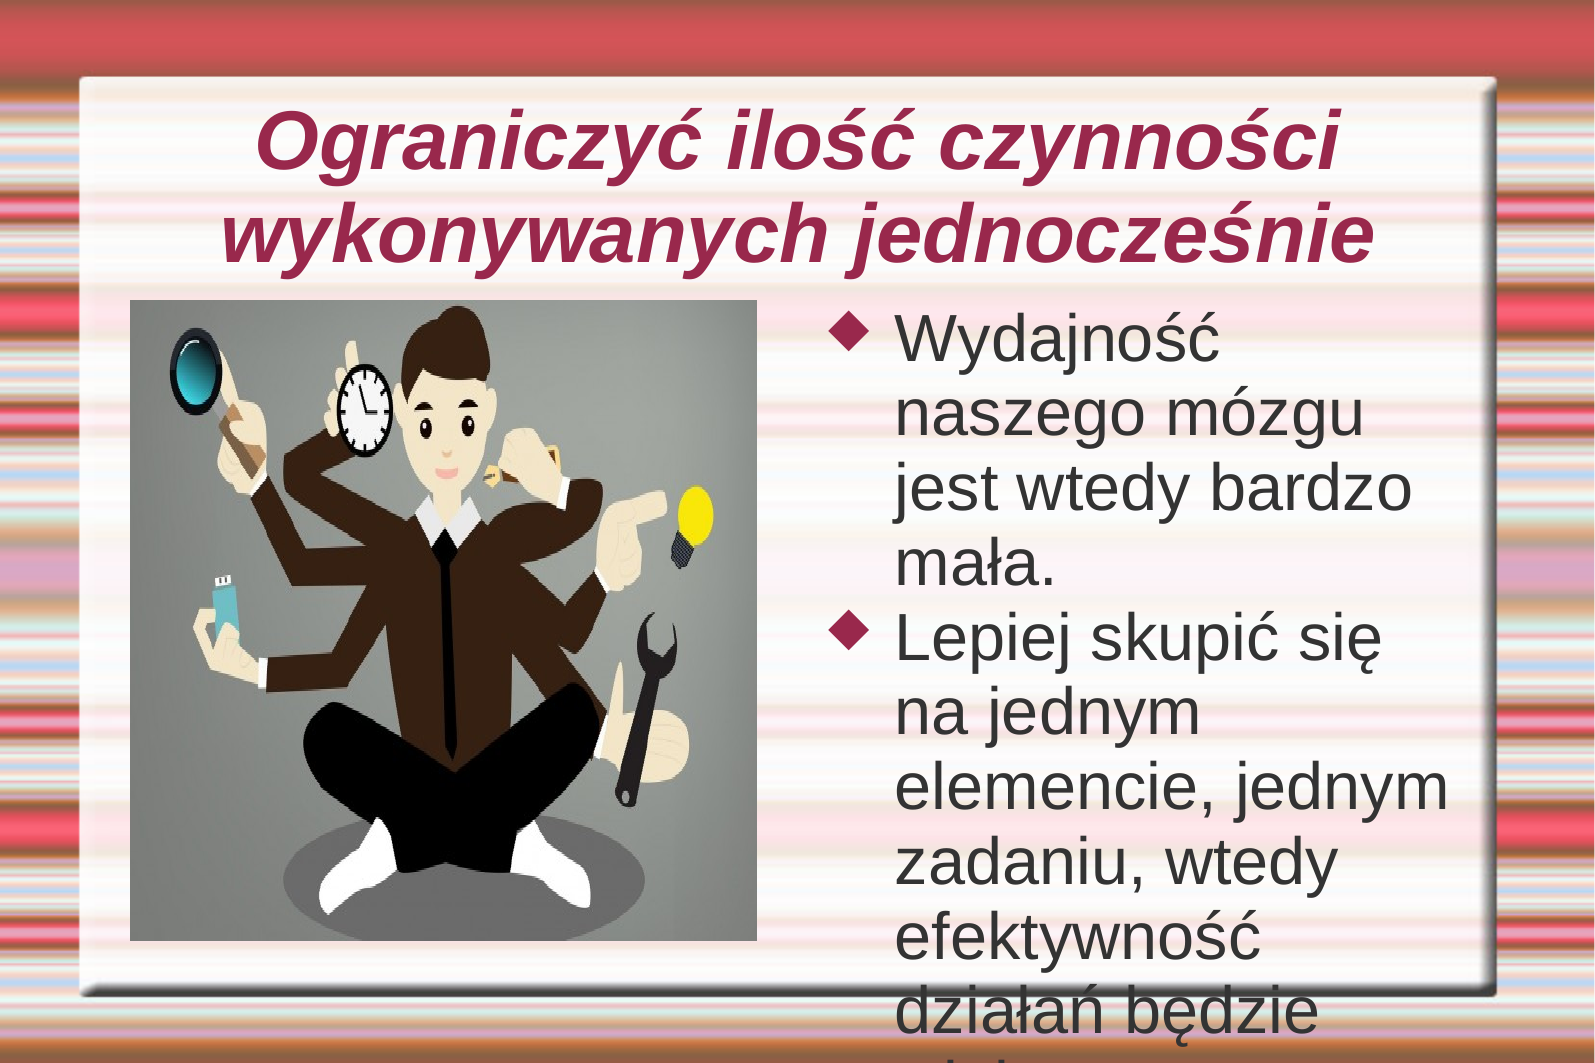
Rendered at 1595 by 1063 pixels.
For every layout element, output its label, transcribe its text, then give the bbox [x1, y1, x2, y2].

title Ograniczyć ilość czynności wykonywanych jednocześnie [117, 94, 1479, 281]
picture [0, 0, 1595, 1063]
list Wydajność naszego mózgu jest wtedy bardzo mała. Lepiej skupić się na jednym elemencie, jednym zadaniu, wtedy efektywność działań będzie większa. [812, 300, 1463, 1063]
